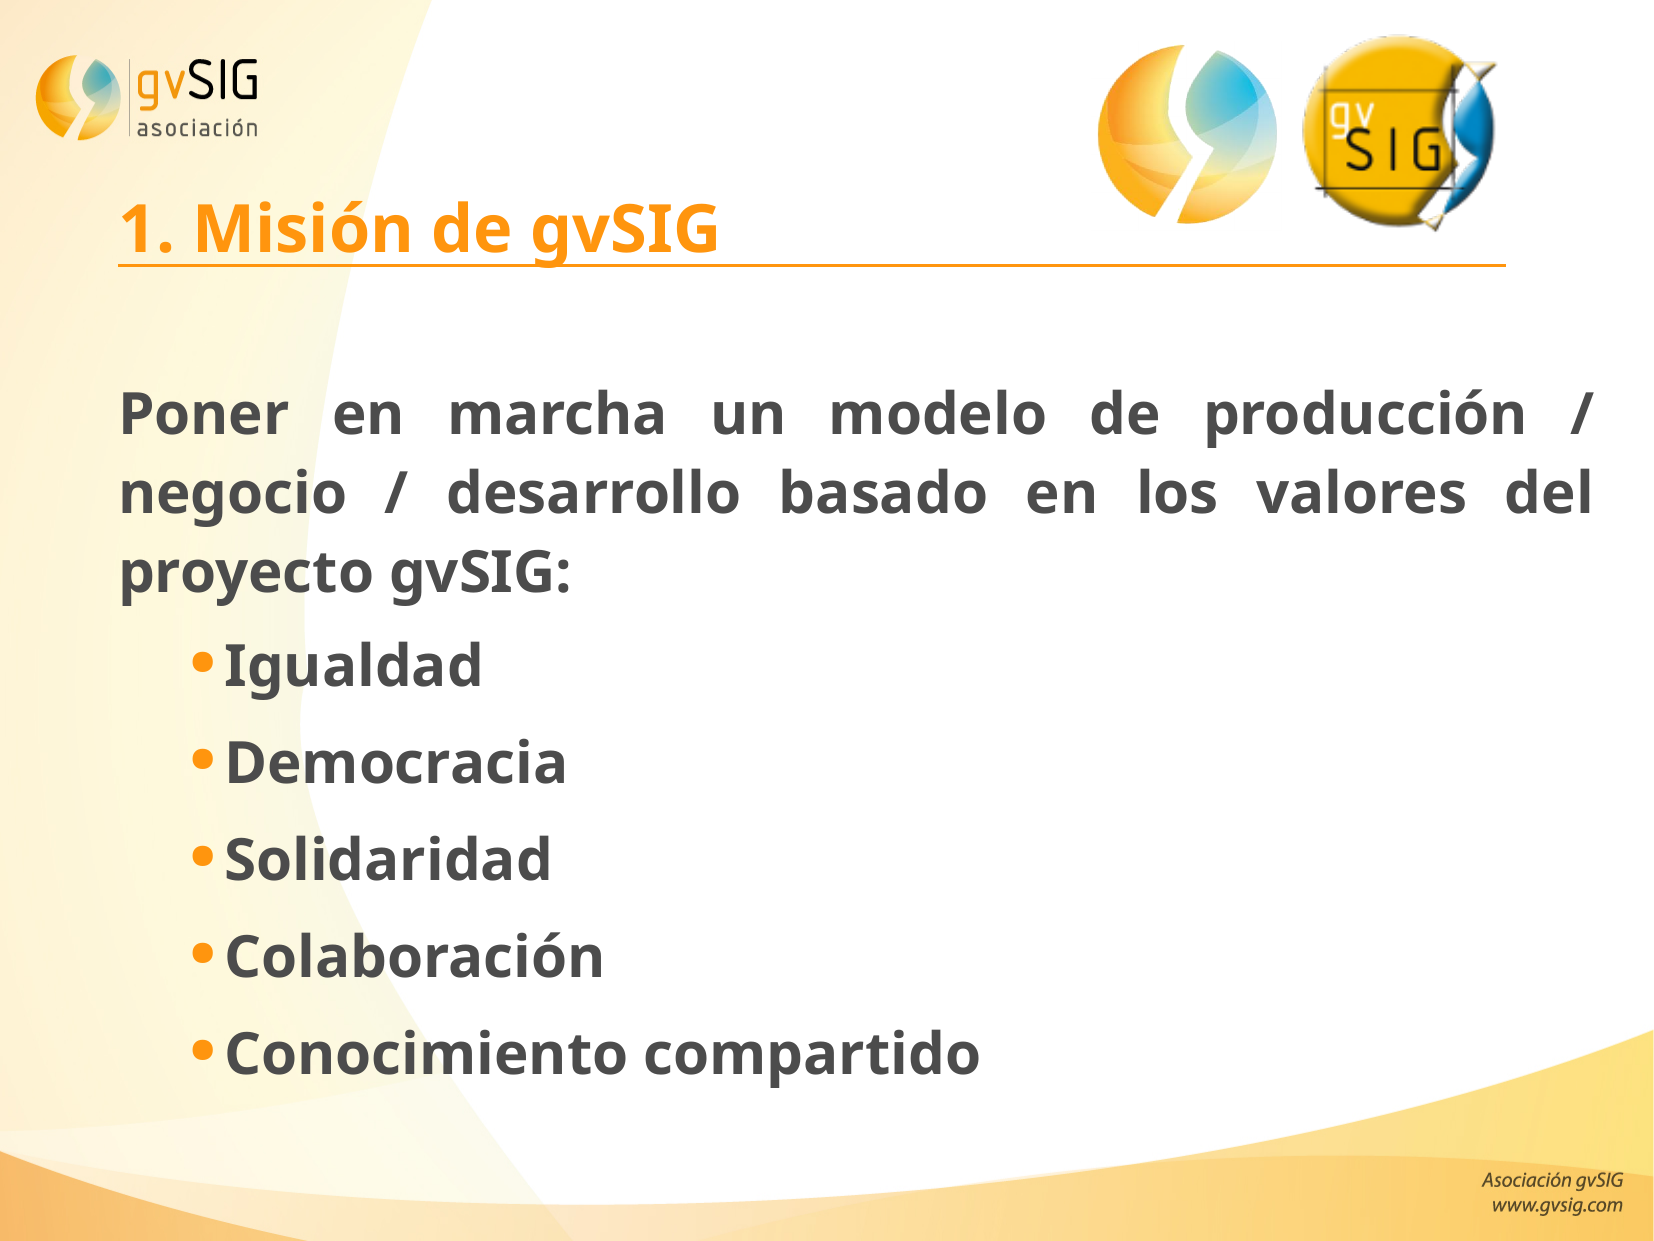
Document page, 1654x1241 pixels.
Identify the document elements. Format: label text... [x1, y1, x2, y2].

picture [0, 0, 1654, 1241]
title 1. Misión de gvSIG [118, 177, 1607, 276]
list Poner en marcha un modelo de producción / negocio / desarrollo basado en los valores del proyecto gvSIG: Igualdad Democracia Solidaridad Colaboración Conocimiento compartido [118, 372, 1595, 1052]
